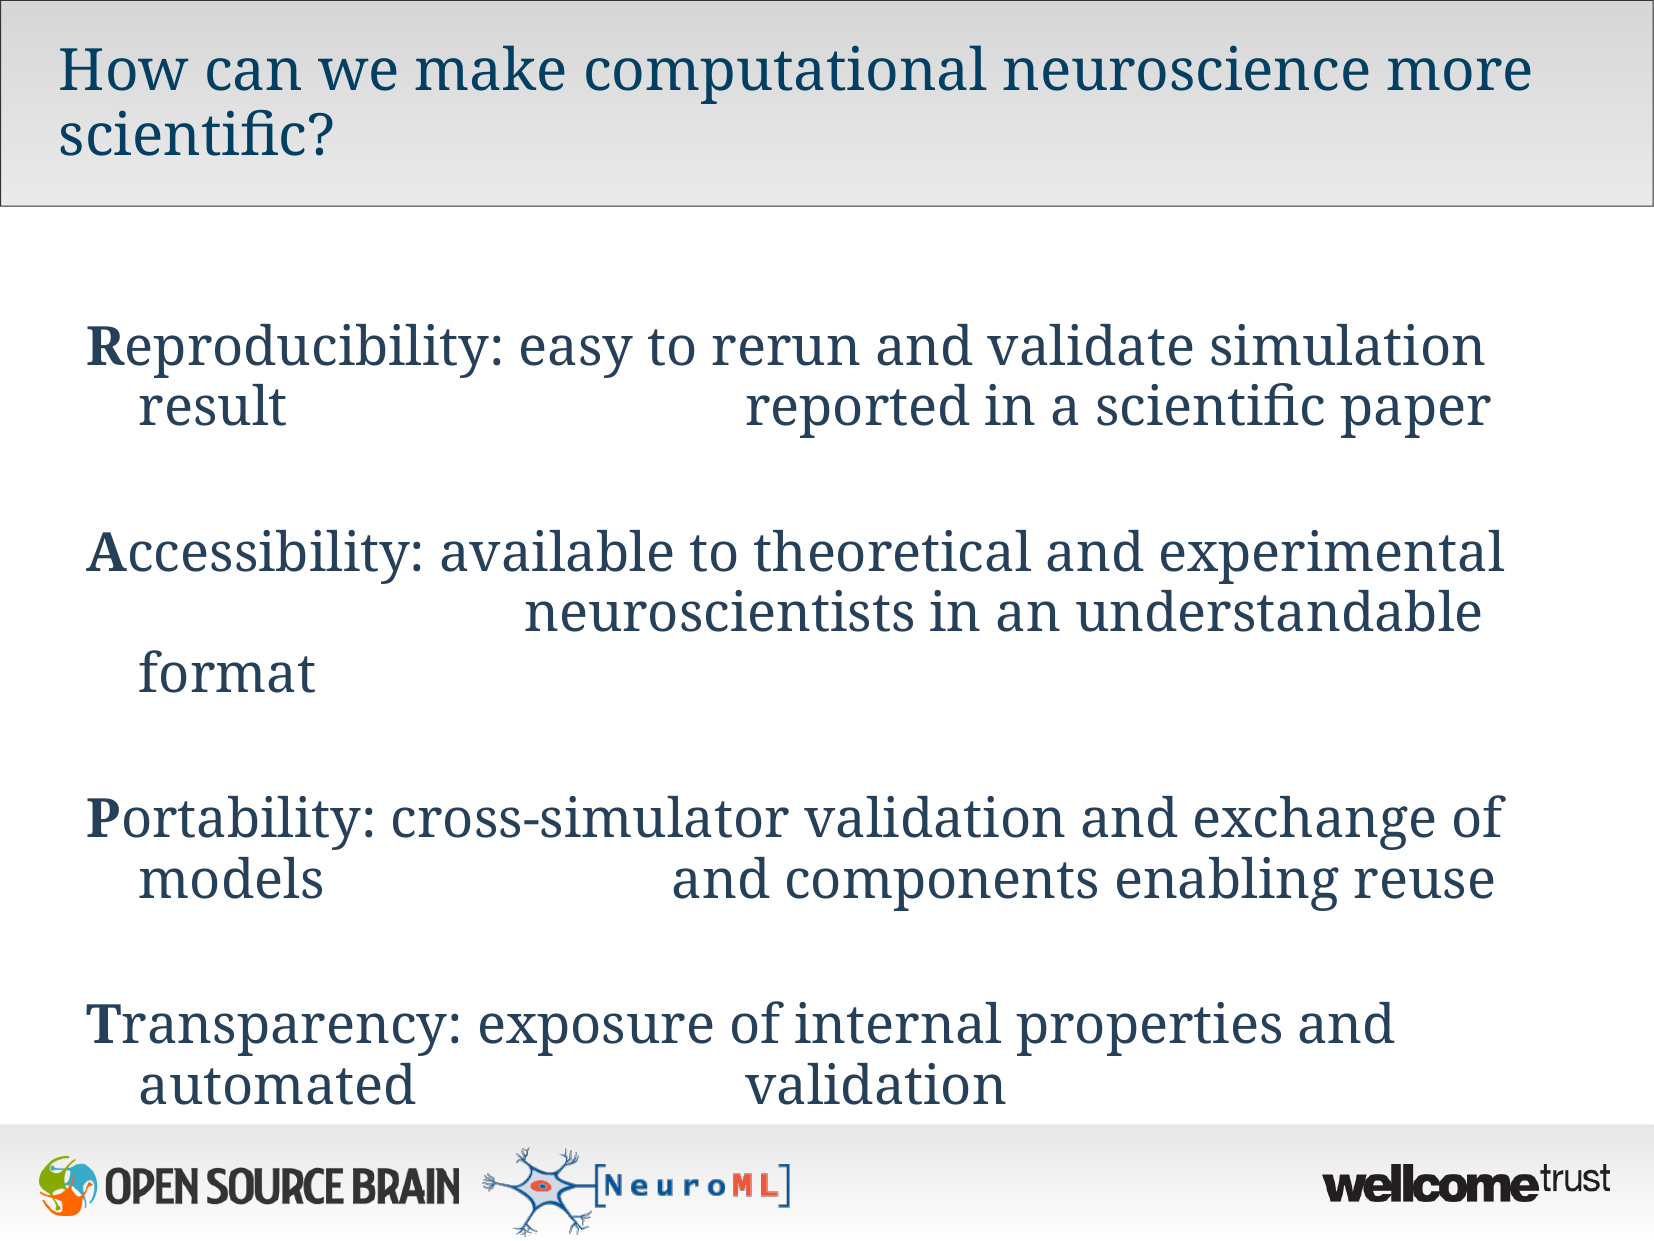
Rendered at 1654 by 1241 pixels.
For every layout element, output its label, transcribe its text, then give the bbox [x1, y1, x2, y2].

picture [1322, 1164, 1610, 1202]
picture [482, 1147, 790, 1237]
text_box How can we make computational neuroscience more scientific? [59, 14, 1595, 192]
text_box Reproducibility: easy to rerun and validate simulation result reported in a scientific paper Accessibility: available to theoretical and experimental neuroscientists in an understandable format Portability: cross-simulator validation and exchange of models and components enabling reuse Transparency: exposure of internal properties and automated validation [82, 312, 1607, 1130]
picture [39, 1156, 459, 1216]
